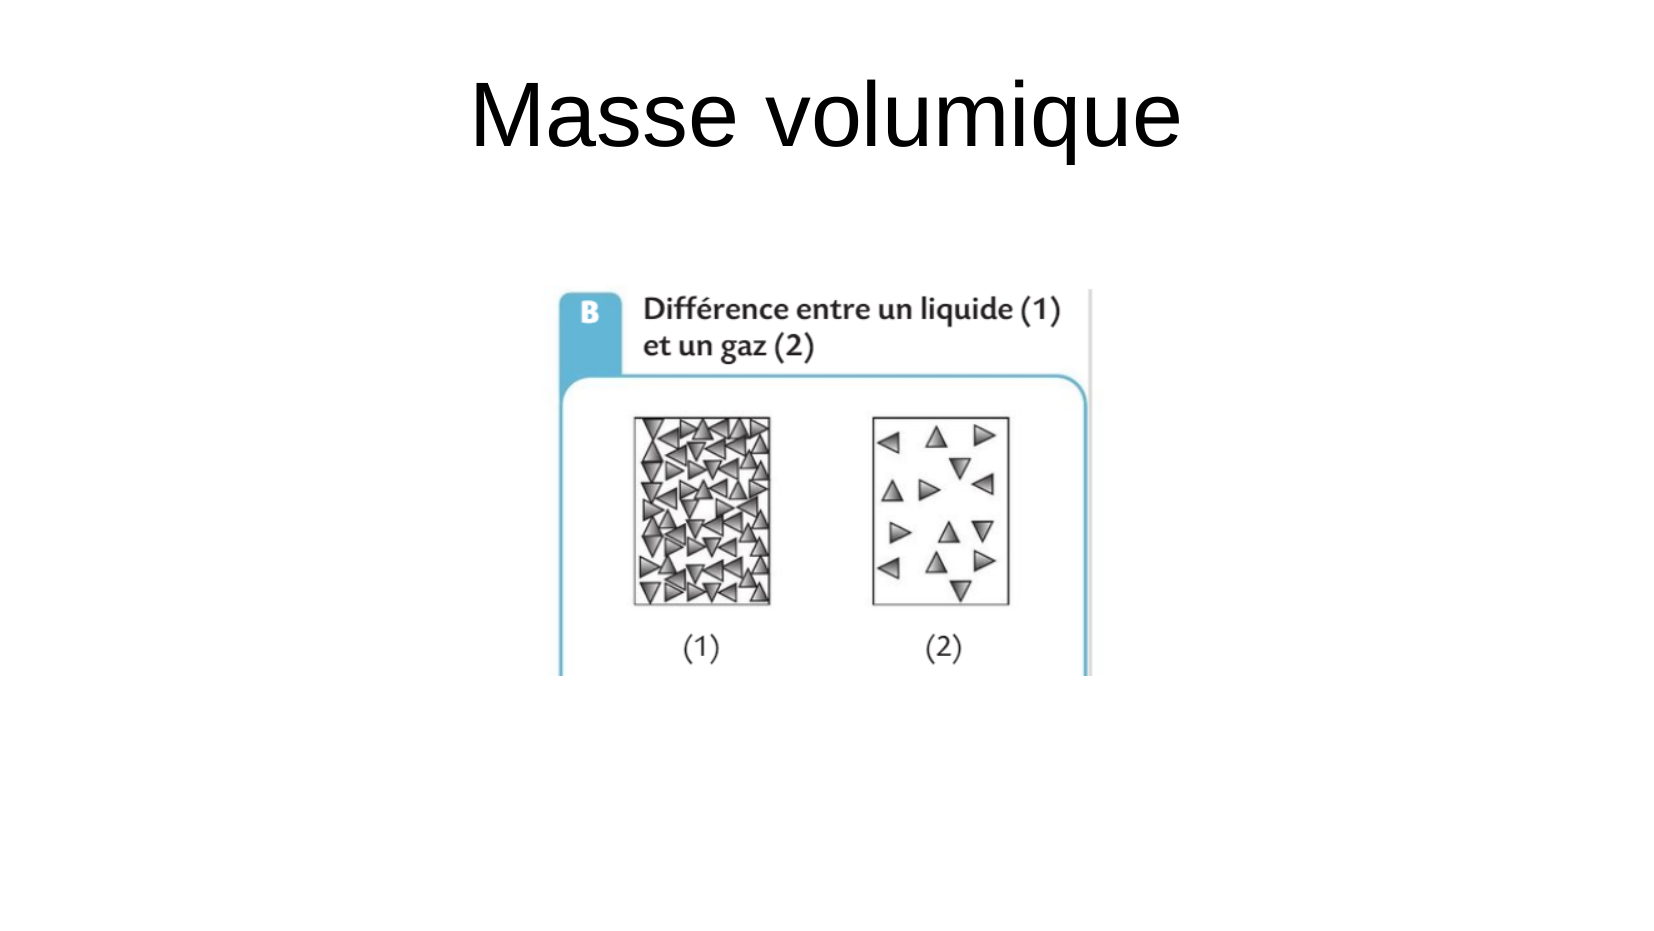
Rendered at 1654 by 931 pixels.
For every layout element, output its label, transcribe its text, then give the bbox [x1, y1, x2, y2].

title Masse volumique [82, 37, 1571, 193]
picture [531, 259, 1133, 676]
